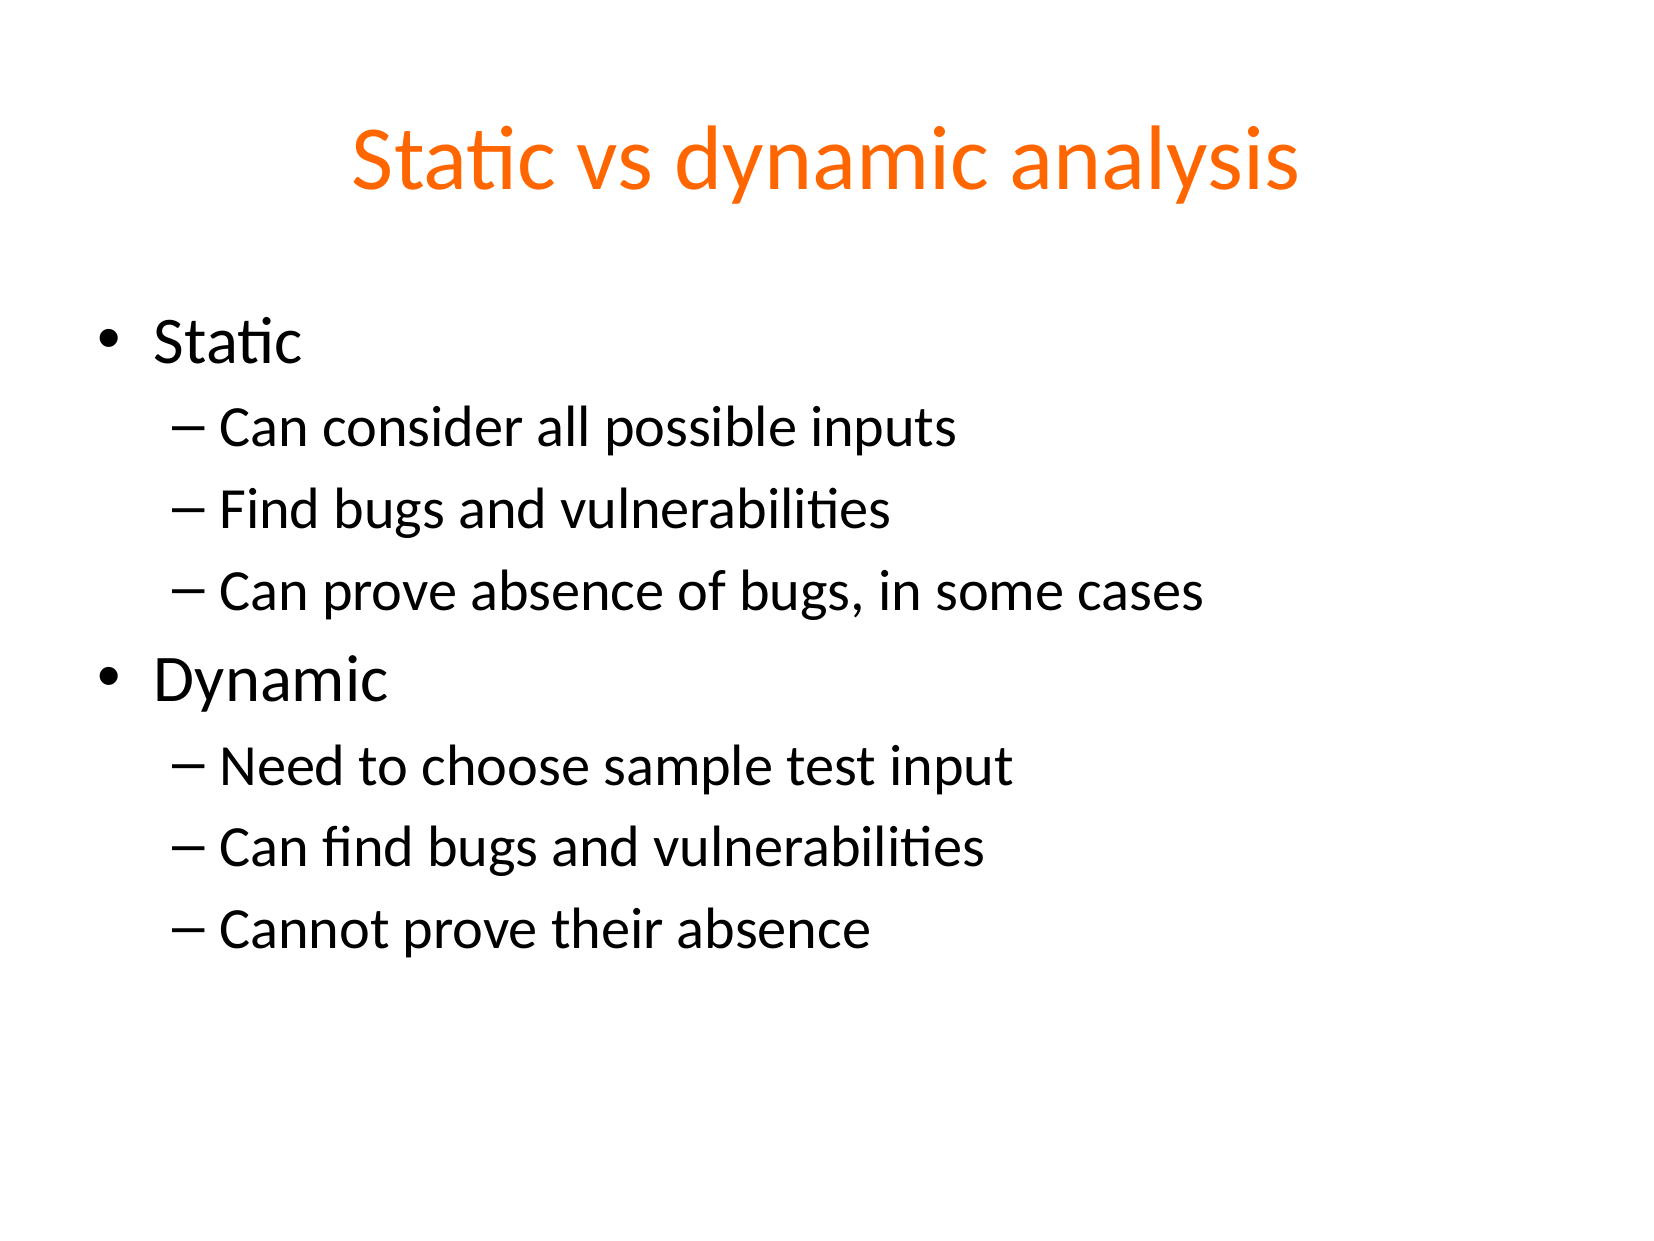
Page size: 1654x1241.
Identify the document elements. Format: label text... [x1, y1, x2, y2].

list Static Can consider all possible inputs Find bugs and vulnerabilities Can prove absence of bugs, in some cases Dynamic Need to choose sample test input Can find bugs and vulnerabilities Cannot prove their absence [82, 289, 1571, 1108]
title Static vs dynamic analysis [82, 49, 1571, 257]
